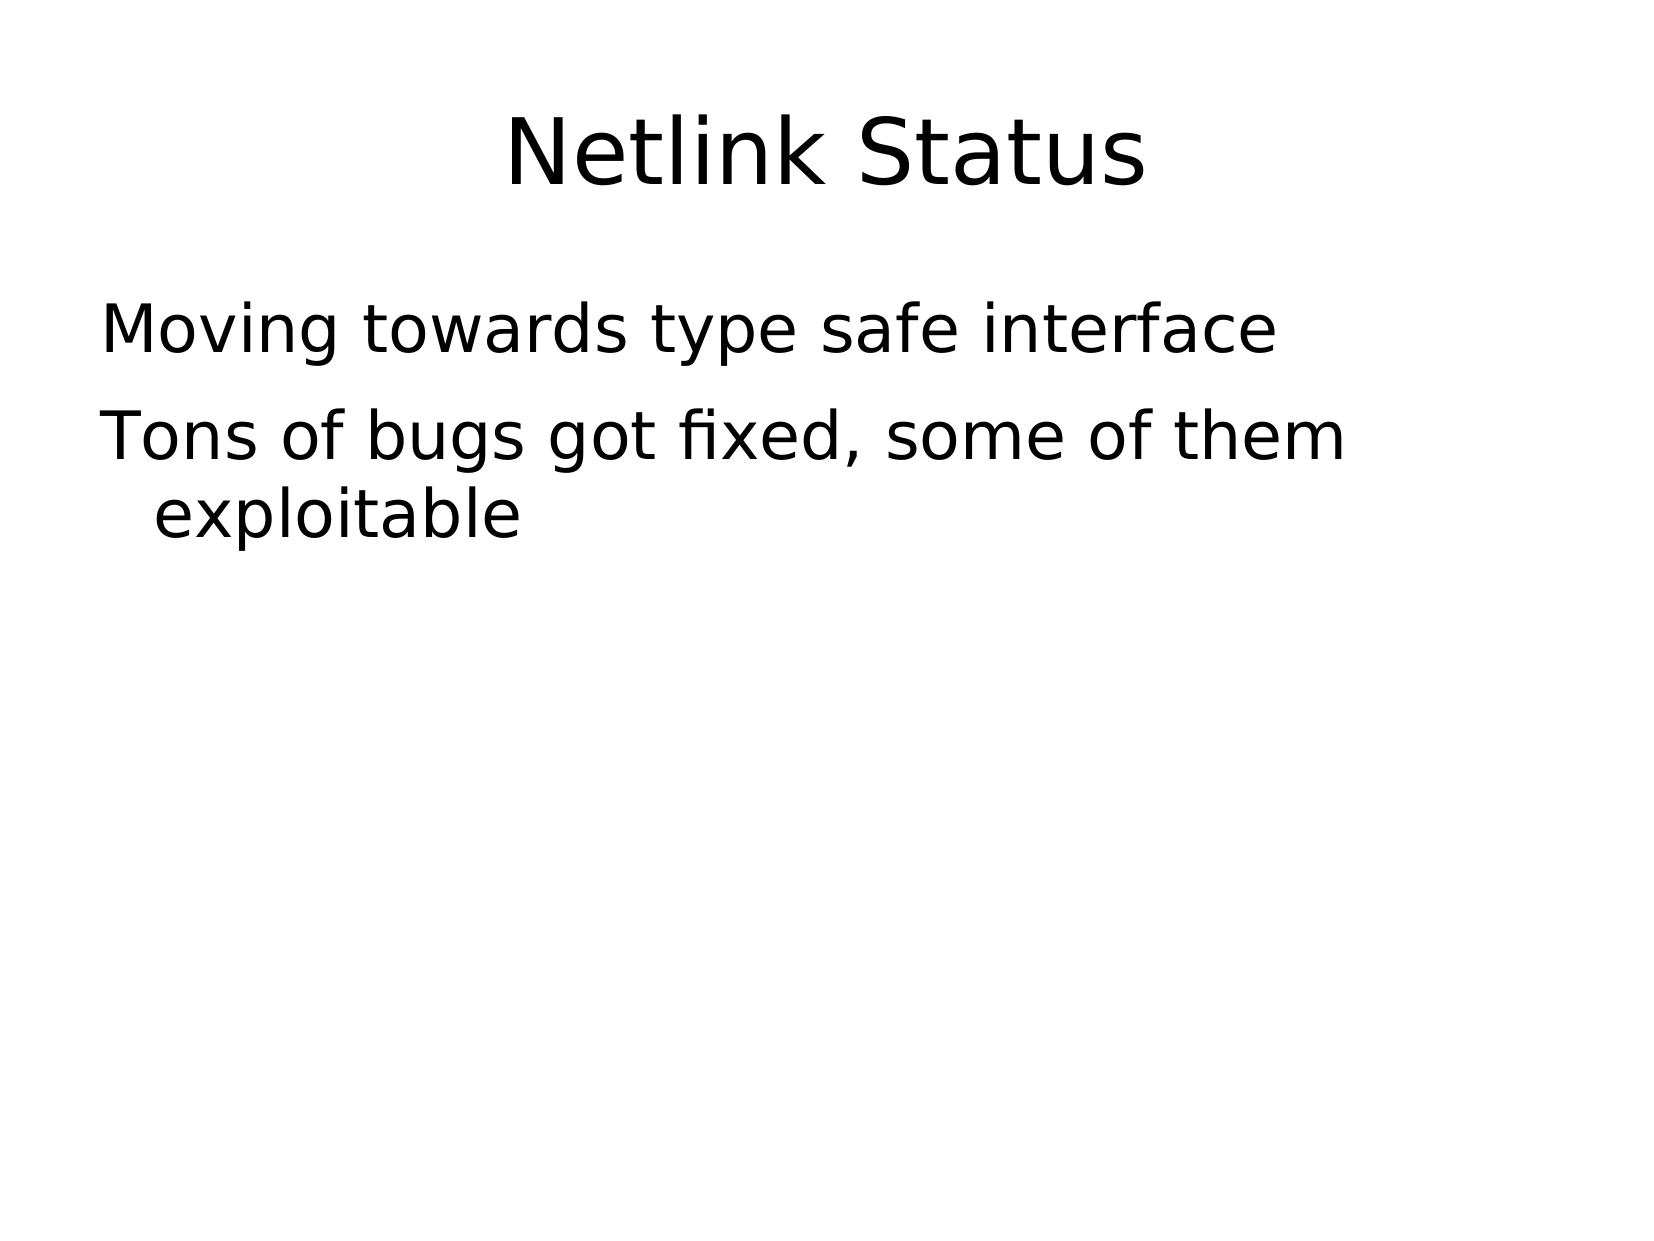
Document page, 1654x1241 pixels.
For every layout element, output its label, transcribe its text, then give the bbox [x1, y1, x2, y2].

list Moving towards type safe interface Tons of bugs got fixed, some of them exploitable [82, 290, 1571, 1109]
title Netlink Status [82, 49, 1571, 257]
